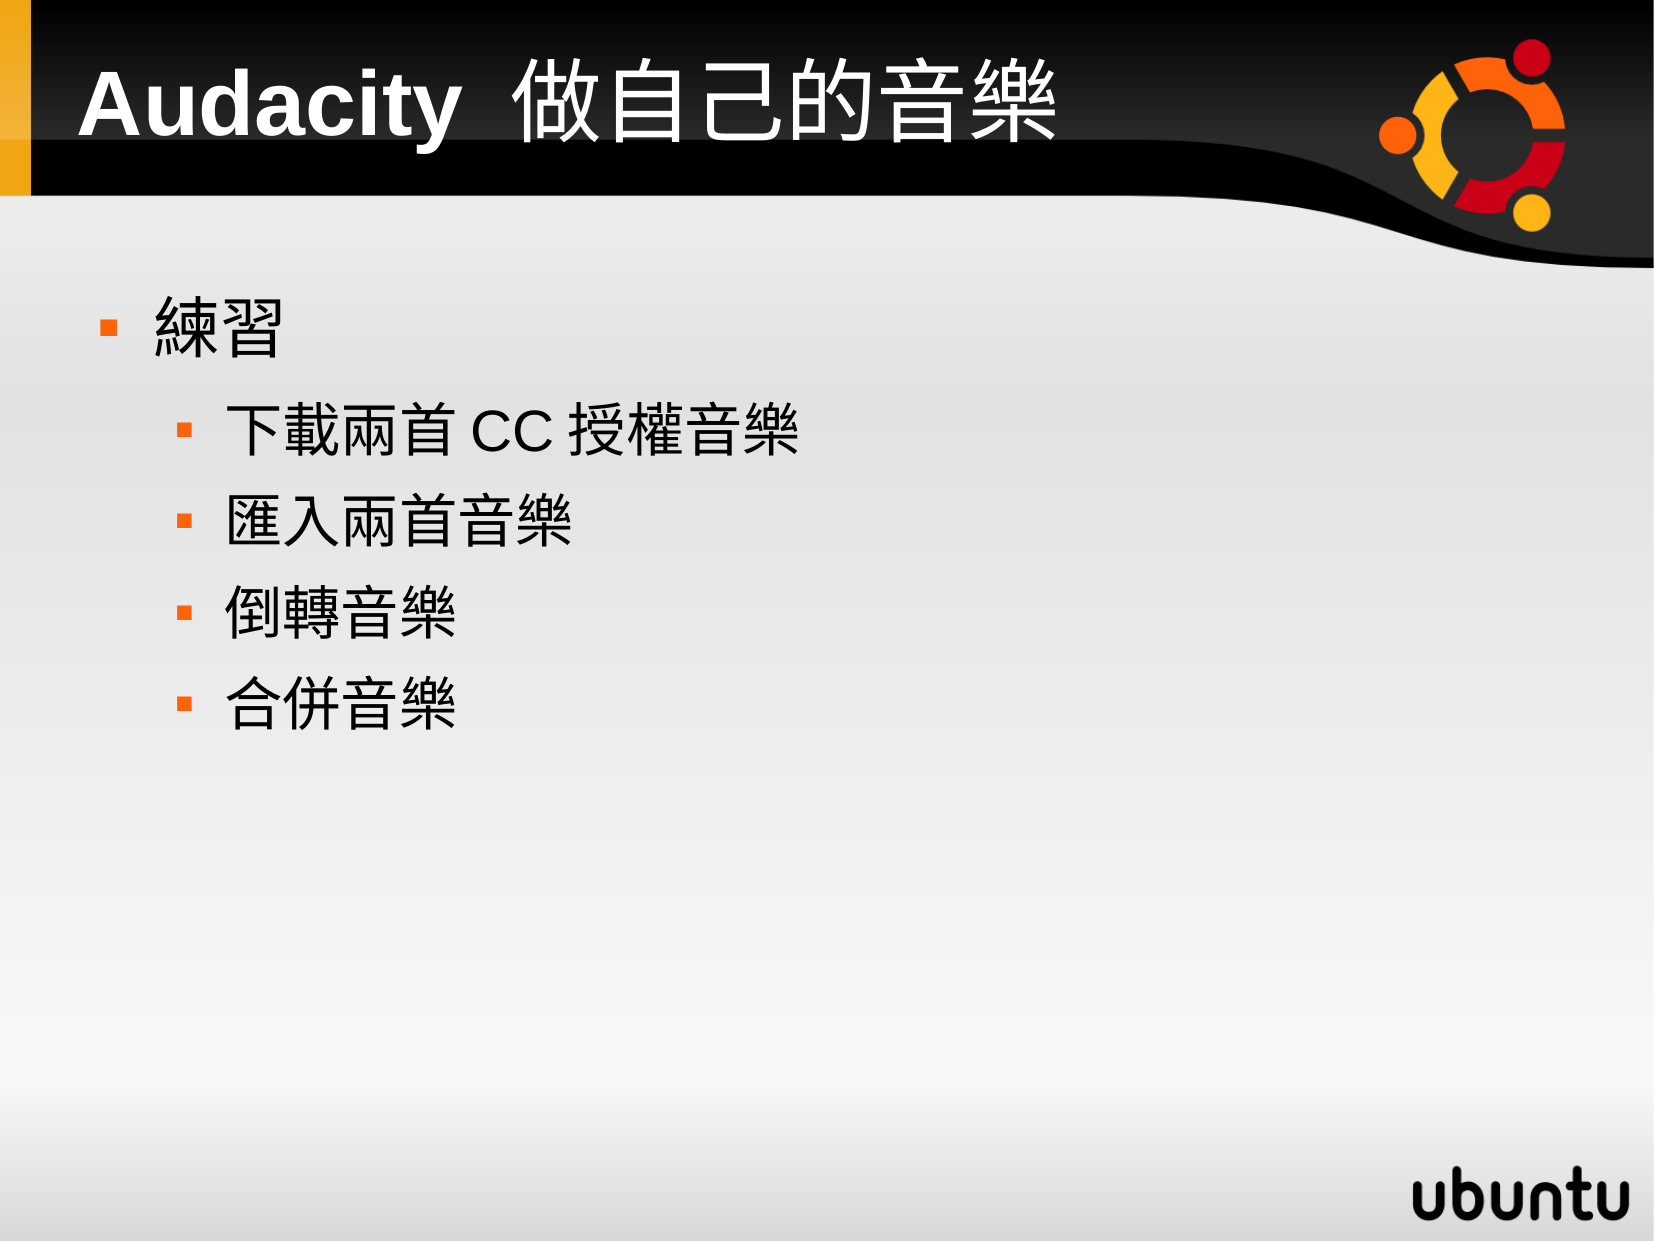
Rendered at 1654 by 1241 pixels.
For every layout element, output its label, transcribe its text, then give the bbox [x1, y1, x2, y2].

title Audacity 做自己的音樂 [76, 0, 1565, 208]
picture [0, 0, 1654, 1241]
list 練習 下載兩首CC授權音樂 匯入兩首音樂 倒轉音樂 合併音樂 [82, 290, 1571, 1094]
